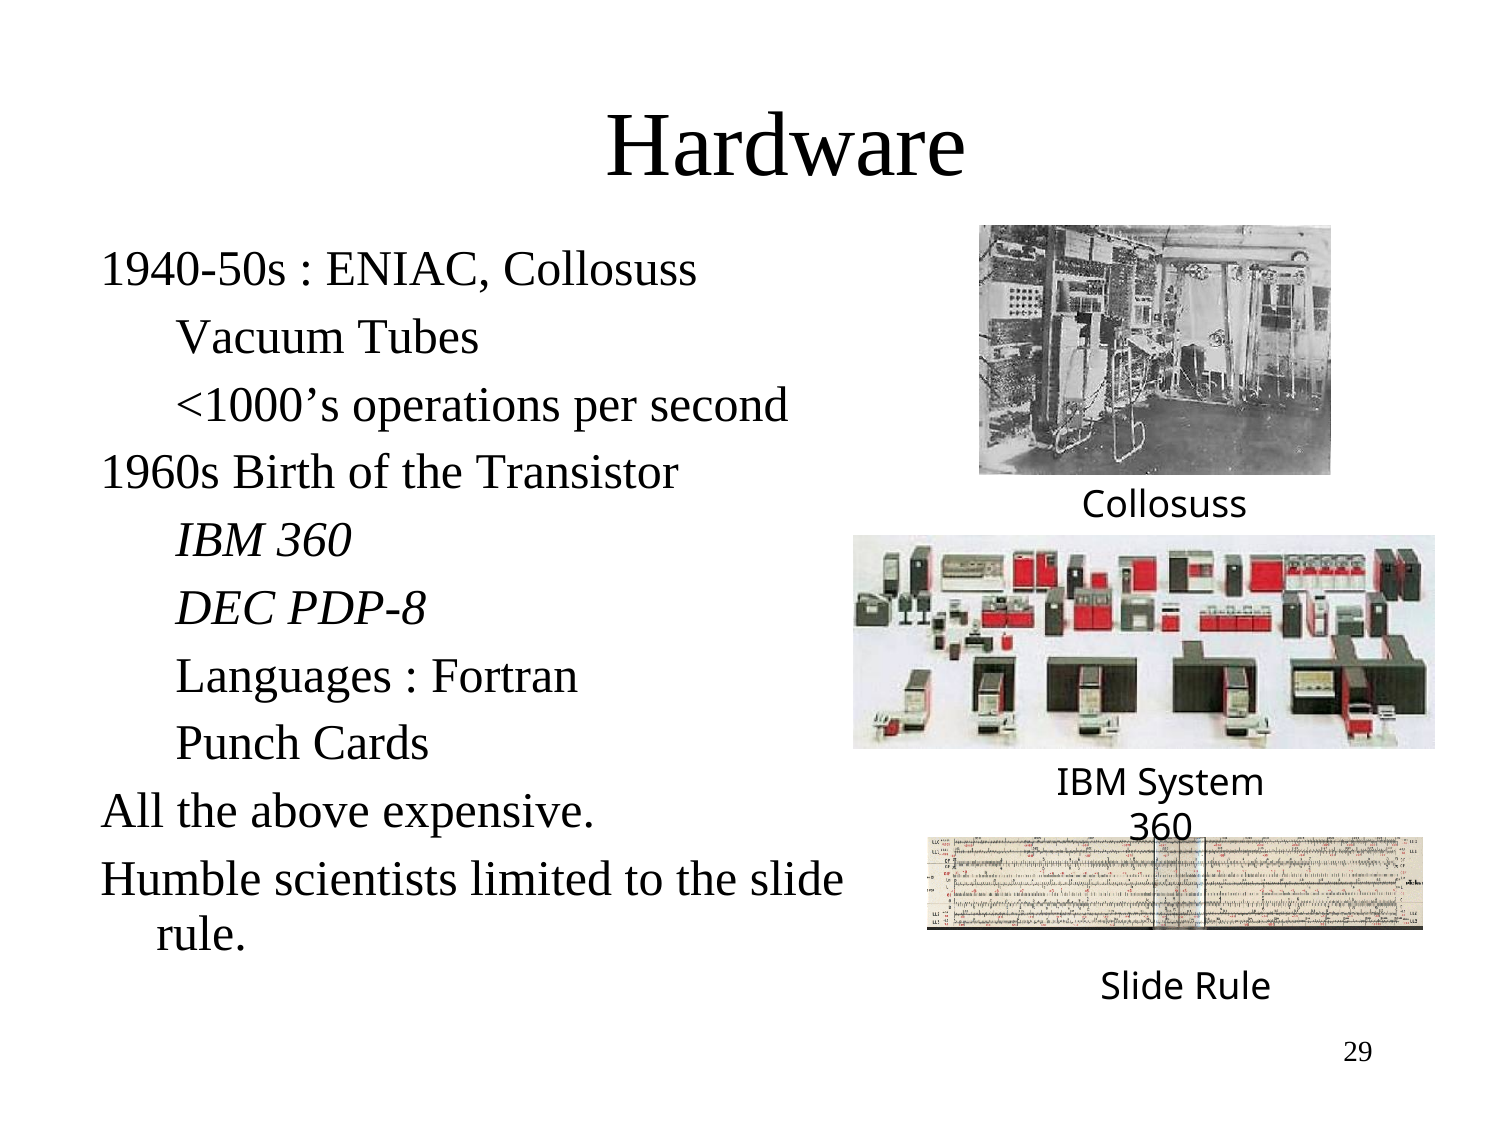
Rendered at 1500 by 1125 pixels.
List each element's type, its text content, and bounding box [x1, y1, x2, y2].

list 1940-50s : ENIAC, Collosuss Vacuum Tubes <1000’s operations per second 1960s Birth of the Transistor IBM 360 DEC PDP-8 Languages : Fortran Punch Cards All the above expensive. Humble scientists limited to the slide rule. [85, 233, 940, 1125]
text_box Slide Rule [1032, 954, 1341, 1015]
picture [853, 535, 1435, 749]
text_box IBM System 360 [1006, 749, 1316, 856]
title Hardware [149, 50, 1425, 239]
text_box Collosuss [1010, 472, 1319, 533]
picture [927, 837, 1423, 930]
text_box <number> [1074, 1025, 1388, 1101]
picture [979, 225, 1331, 475]
